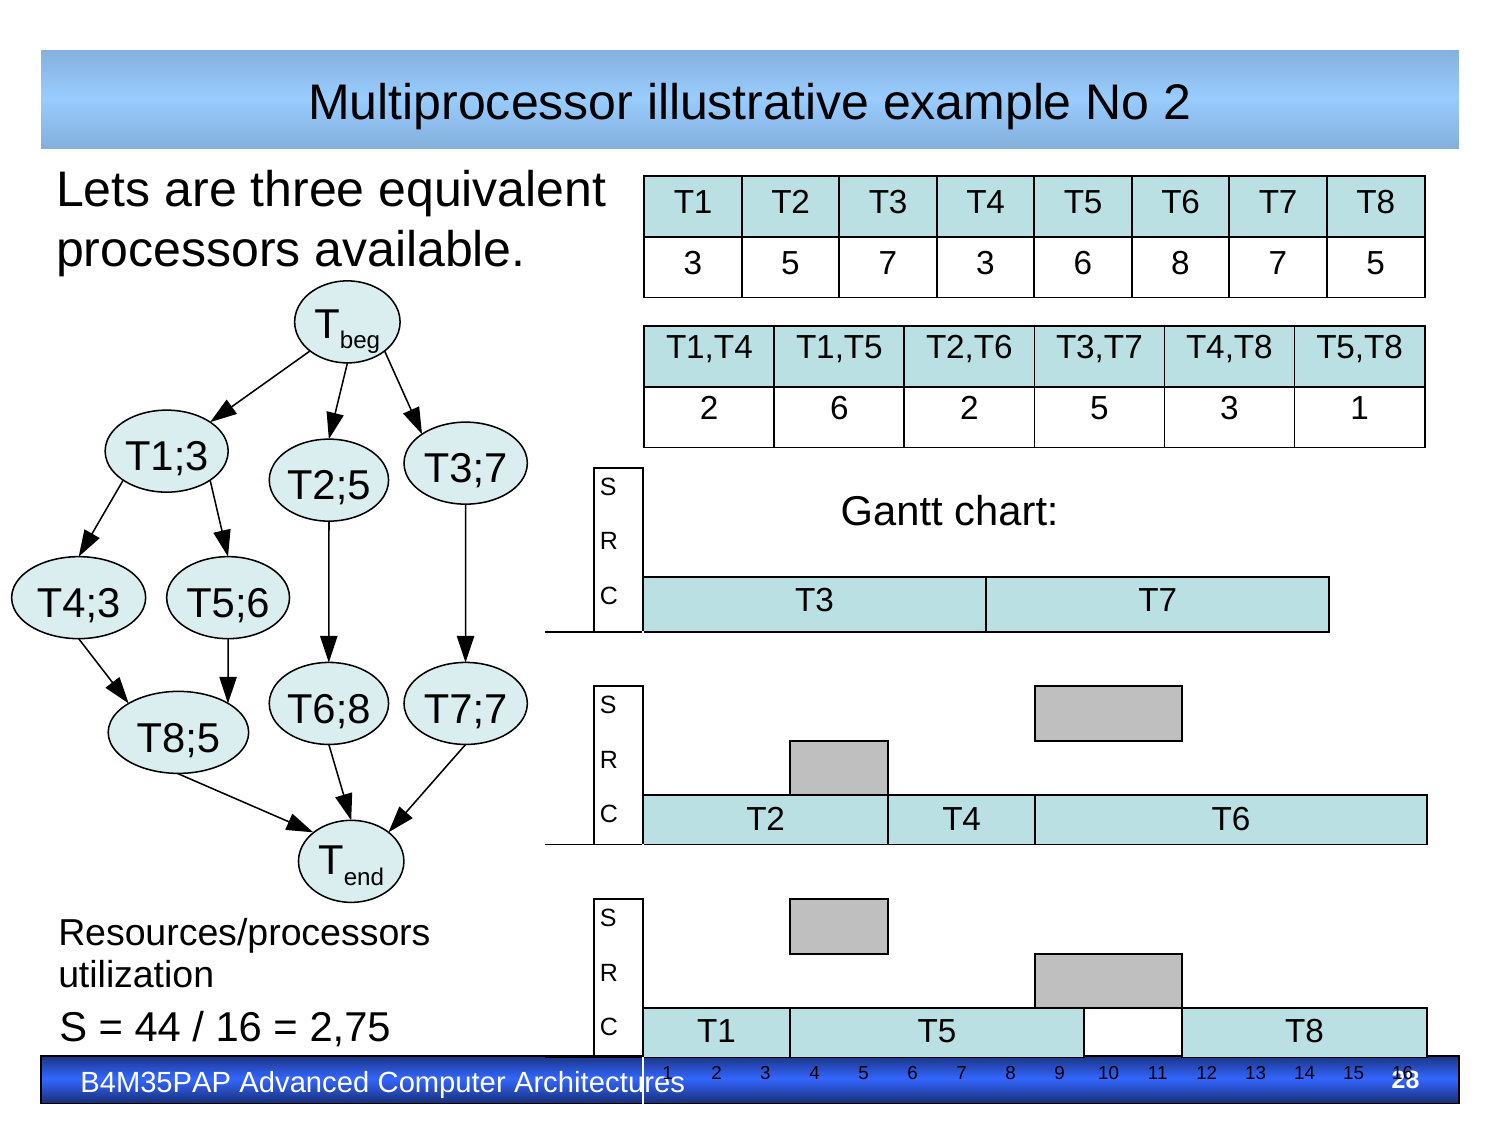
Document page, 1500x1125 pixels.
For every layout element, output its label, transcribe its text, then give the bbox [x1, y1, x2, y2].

table_header [741, 468, 790, 523]
table_cell [741, 741, 789, 794]
table_cell [1182, 741, 1231, 794]
table_header [1329, 468, 1378, 523]
table_cell 1 [644, 1058, 692, 1112]
table_cell 3 [1165, 388, 1294, 447]
table_cell [1280, 899, 1329, 954]
table_cell [1280, 633, 1329, 686]
table_cell [889, 899, 937, 954]
table_cell 7 [1230, 238, 1326, 297]
table_header T1 [645, 177, 741, 236]
table_cell [986, 954, 1034, 1007]
text_box T4;3 [11, 556, 146, 639]
table_cell 16 [1378, 1058, 1427, 1112]
table_cell [790, 845, 839, 898]
text_box T8;5 [108, 691, 249, 774]
table_header T6 [1133, 177, 1228, 236]
table_cell 5 [1328, 238, 1424, 297]
table_cell [791, 742, 887, 794]
table_header [986, 468, 1035, 476]
table_cell R [595, 741, 642, 795]
table_cell [545, 633, 594, 686]
text_box [210, 350, 311, 423]
table_header T1,T4 [645, 327, 773, 386]
table_cell 15 [1329, 1058, 1378, 1112]
table_cell [937, 741, 986, 794]
table_cell [545, 899, 593, 1057]
text_box [210, 480, 229, 557]
table_cell [1133, 1009, 1181, 1058]
table_cell [1231, 899, 1280, 954]
table_header T5,T8 [1295, 327, 1424, 386]
table_cell [1329, 523, 1378, 577]
table_cell [692, 523, 741, 576]
text_box [177, 773, 314, 833]
table_cell [741, 954, 790, 1007]
table_cell [839, 633, 888, 686]
text_box Gantt chart: [825, 476, 1074, 542]
table_cell [1231, 954, 1280, 1007]
table_cell [790, 955, 839, 1007]
table_header T2 [743, 177, 838, 236]
table_cell [1378, 899, 1427, 954]
table_cell 5 [1035, 388, 1164, 447]
table_cell T4 [889, 796, 1034, 844]
table_cell [1378, 954, 1427, 1007]
table_cell [791, 900, 887, 953]
table_cell [644, 845, 692, 899]
table_cell 13 [1231, 1058, 1280, 1112]
table_cell [1378, 741, 1427, 794]
table_cell [1183, 686, 1231, 741]
table_cell [741, 899, 789, 954]
table_cell [1280, 845, 1329, 899]
table_cell R [595, 954, 642, 1008]
table_cell [644, 633, 692, 686]
table_cell [692, 954, 741, 1007]
table_cell T7 [987, 578, 1328, 631]
text_box T5;6 [166, 556, 290, 639]
table_cell [1035, 845, 1084, 899]
table_cell [986, 899, 1035, 954]
table_header T7 [1230, 177, 1326, 236]
table_cell [1378, 577, 1427, 632]
table_cell [1133, 523, 1182, 576]
table_cell [888, 633, 937, 686]
table_cell [839, 845, 888, 898]
table_cell [1182, 523, 1231, 576]
table_cell T1 [644, 1009, 789, 1057]
table_cell 5 [743, 238, 838, 297]
table_cell [1035, 899, 1084, 953]
table_cell [937, 686, 986, 741]
table_cell [1329, 954, 1378, 1007]
table_cell [1084, 742, 1133, 794]
table_header [644, 468, 692, 523]
text_box [384, 350, 423, 435]
table_cell [644, 523, 692, 576]
table_cell [888, 845, 937, 899]
table_header T2,T6 [905, 327, 1034, 386]
table_cell [741, 523, 790, 576]
table_cell [1133, 633, 1182, 685]
table_cell [644, 686, 692, 741]
table_cell S [595, 900, 642, 954]
table_cell 12 [1182, 1058, 1231, 1112]
table_cell 6 [775, 388, 903, 447]
table_cell 14 [1280, 1058, 1329, 1112]
table_cell [937, 954, 986, 1007]
table_cell 3 [645, 238, 741, 297]
table_cell 4 [790, 1058, 839, 1112]
table_cell 2 [692, 1058, 741, 1112]
table_cell [937, 899, 986, 954]
table_header S [595, 469, 642, 523]
table_cell 3 [741, 1058, 790, 1112]
table_cell [1182, 845, 1231, 899]
table_cell [692, 686, 741, 741]
table_cell [1084, 633, 1133, 685]
table_header [1378, 468, 1427, 523]
table_header T3 [840, 177, 936, 236]
table_cell 8 [986, 1058, 1035, 1112]
table_cell [1036, 687, 1181, 740]
table_cell [1329, 741, 1378, 794]
text_box T7;7 [403, 662, 528, 745]
table_cell [692, 633, 741, 686]
table_cell 1 [1295, 388, 1424, 447]
table_cell [1330, 577, 1378, 632]
text_box T6;8 [269, 662, 389, 745]
table_cell [1133, 845, 1182, 899]
table_cell [545, 686, 593, 844]
table_cell [644, 954, 692, 1007]
table_cell 2 [645, 388, 773, 447]
table_cell 8 [1133, 238, 1228, 297]
table_header [888, 468, 937, 476]
table_cell [937, 845, 986, 899]
table_cell [594, 633, 642, 685]
table_cell [790, 686, 839, 740]
table_cell [1182, 633, 1231, 686]
table_cell [692, 845, 741, 899]
text_box [328, 744, 352, 821]
table_header T4,T8 [1165, 327, 1294, 386]
table_cell [1231, 633, 1280, 686]
table_cell [1036, 955, 1181, 1007]
table_cell [986, 542, 1035, 576]
text_box Resources/processors utilization [43, 904, 499, 1004]
text_box [78, 480, 124, 557]
table_cell [1280, 523, 1329, 576]
table_cell [986, 686, 1034, 741]
text_box [388, 744, 466, 833]
table_cell [1329, 899, 1378, 954]
text_box Tend [298, 820, 404, 903]
table_cell [545, 1058, 594, 1112]
table_cell [1133, 742, 1182, 794]
table_cell [1084, 845, 1133, 899]
text_box [328, 362, 348, 440]
table_cell [545, 845, 594, 899]
table_cell [889, 741, 937, 794]
table_header T3,T7 [1035, 327, 1164, 386]
table_cell 10 [1084, 1058, 1133, 1112]
table_cell C [595, 1008, 642, 1057]
table_header T4 [938, 177, 1033, 236]
table_cell [1280, 686, 1329, 741]
table_cell [937, 633, 986, 686]
table_cell [1084, 899, 1133, 953]
table_cell [1231, 845, 1280, 899]
table_cell [594, 845, 642, 898]
table_cell [1329, 686, 1378, 741]
table_cell [1378, 523, 1427, 577]
table_cell 5 [839, 1058, 888, 1112]
table_cell 7 [840, 238, 936, 297]
table_cell T8 [1183, 1009, 1426, 1057]
table_header [1231, 468, 1280, 523]
table_cell [741, 845, 790, 899]
table_cell [888, 954, 937, 1007]
table_header [790, 468, 839, 523]
table_cell 7 [937, 1058, 986, 1112]
table_cell [1231, 686, 1280, 741]
table_cell [1035, 742, 1084, 794]
table_cell [790, 633, 839, 686]
table_cell [1084, 523, 1133, 576]
table_header [545, 468, 593, 631]
title Multiprocessor illustrative example No 2 [41, 50, 1459, 149]
text_box T3;7 [403, 422, 528, 505]
table_cell [839, 542, 888, 576]
table_cell T2 [644, 796, 887, 844]
text_box S = 44 / 16 = 2,75 [44, 1004, 406, 1058]
text_box [78, 638, 129, 704]
table_cell [1378, 686, 1427, 741]
table_cell [741, 686, 790, 741]
table_cell [937, 542, 986, 576]
table_cell T6 [1036, 796, 1426, 844]
table_cell S [595, 687, 642, 741]
table_cell [986, 633, 1035, 686]
table_cell [1035, 633, 1084, 685]
table_cell [692, 741, 741, 794]
table_cell T5 [791, 1009, 1083, 1057]
table_cell C [595, 795, 642, 844]
table_cell [1280, 954, 1329, 1007]
table_cell [1231, 741, 1280, 794]
table_cell [1329, 845, 1378, 899]
table_cell [1378, 845, 1427, 899]
table_header T8 [1328, 177, 1424, 236]
table_header T1,T5 [775, 327, 903, 386]
table_cell [1231, 523, 1280, 576]
table_cell 11 [1133, 1058, 1182, 1112]
table_cell [790, 523, 839, 576]
table_cell [1085, 1009, 1133, 1058]
table_cell C [595, 577, 642, 631]
table_cell [594, 1058, 642, 1112]
table_cell [839, 955, 888, 1007]
table_cell [1133, 899, 1182, 953]
text_box Tbeg [302, 344, 392, 363]
table_cell 2 [905, 388, 1034, 447]
table_cell [1280, 741, 1329, 794]
table_header [1084, 468, 1133, 523]
table_header [839, 468, 888, 476]
table_cell [986, 845, 1035, 899]
table_cell T3 [644, 578, 985, 631]
table_cell [741, 633, 790, 686]
list Lets are three equivalent processors available. [41, 148, 628, 344]
table_header [1280, 468, 1329, 523]
table_cell R [595, 523, 642, 577]
table_header [937, 468, 986, 476]
table_header T5 [1035, 177, 1131, 236]
text_box T2;5 [269, 439, 389, 522]
table_header [1133, 468, 1182, 523]
table_cell [986, 741, 1035, 794]
table_cell [692, 899, 741, 954]
table_cell 3 [938, 238, 1033, 297]
table_cell [644, 741, 692, 794]
table_header [692, 468, 741, 523]
table_cell 6 [888, 1058, 937, 1112]
text_box T1;3 [105, 410, 229, 493]
table_cell [644, 899, 692, 954]
table_cell [1182, 899, 1231, 954]
table_header [1035, 468, 1084, 523]
table_cell [1378, 632, 1427, 686]
table_cell [1035, 523, 1084, 576]
table_cell [839, 686, 888, 740]
table_cell 9 [1035, 1058, 1084, 1112]
table_cell [888, 542, 937, 576]
table_cell [888, 686, 937, 741]
table_cell 6 [1035, 238, 1131, 297]
table_cell [1183, 954, 1231, 1007]
table_header [1182, 468, 1231, 523]
table_cell [1329, 632, 1378, 686]
